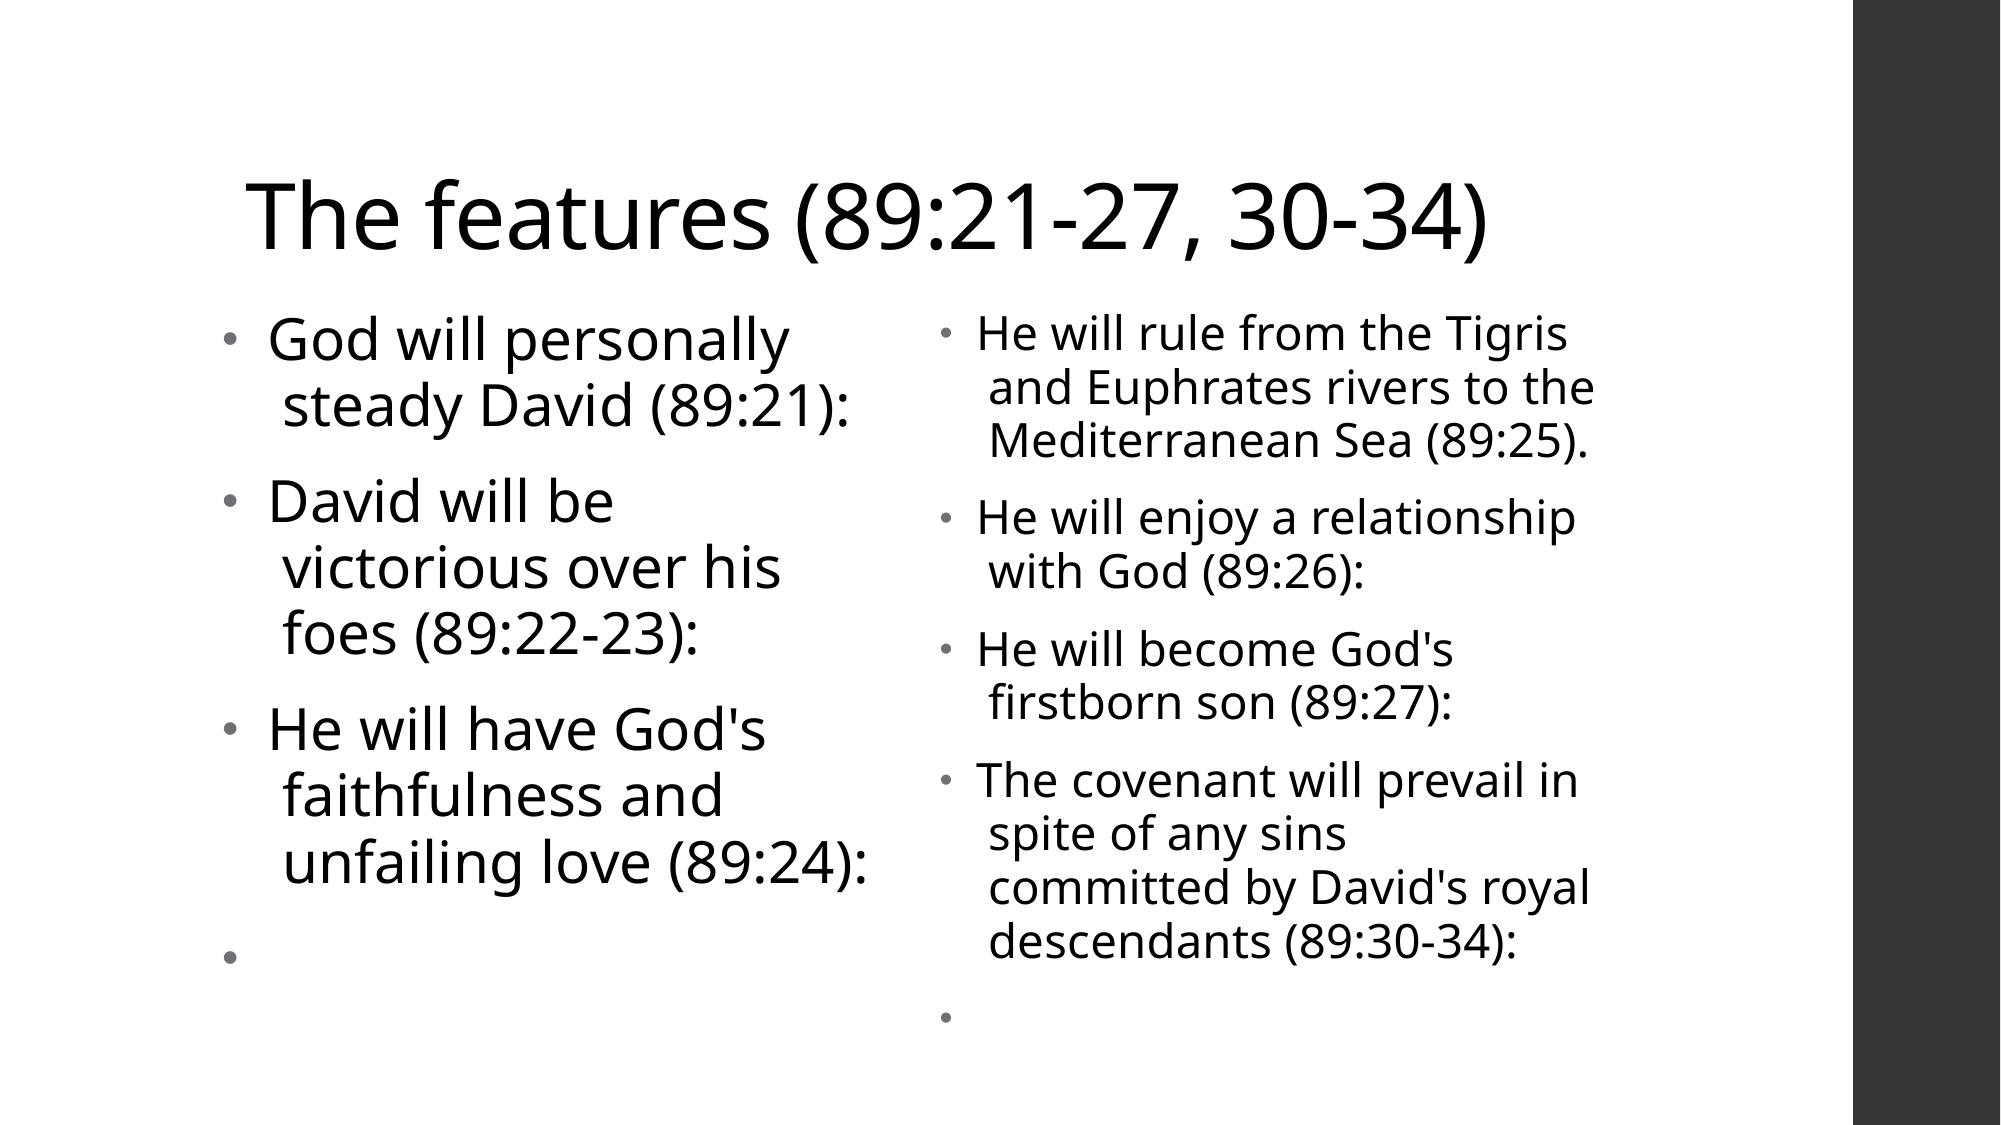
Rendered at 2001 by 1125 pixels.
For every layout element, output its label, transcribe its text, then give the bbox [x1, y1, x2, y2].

list God will personally steady David (89:21): David will be victorious over his foes (89:22-23): He will have God's faithfulness and unfailing love (89:24): [207, 299, 900, 1014]
title The features (89:21-27, 30-34) [206, 60, 1797, 278]
list He will rule from the Tigris and Euphrates rivers to the Mediterranean Sea (89:25). He will enjoy a relationship with God (89:26): He will become God's firstborn son (89:27): The covenant will prevail in spite of any sins committed by David's royal descendants (89:30-34): [924, 299, 1617, 1014]
